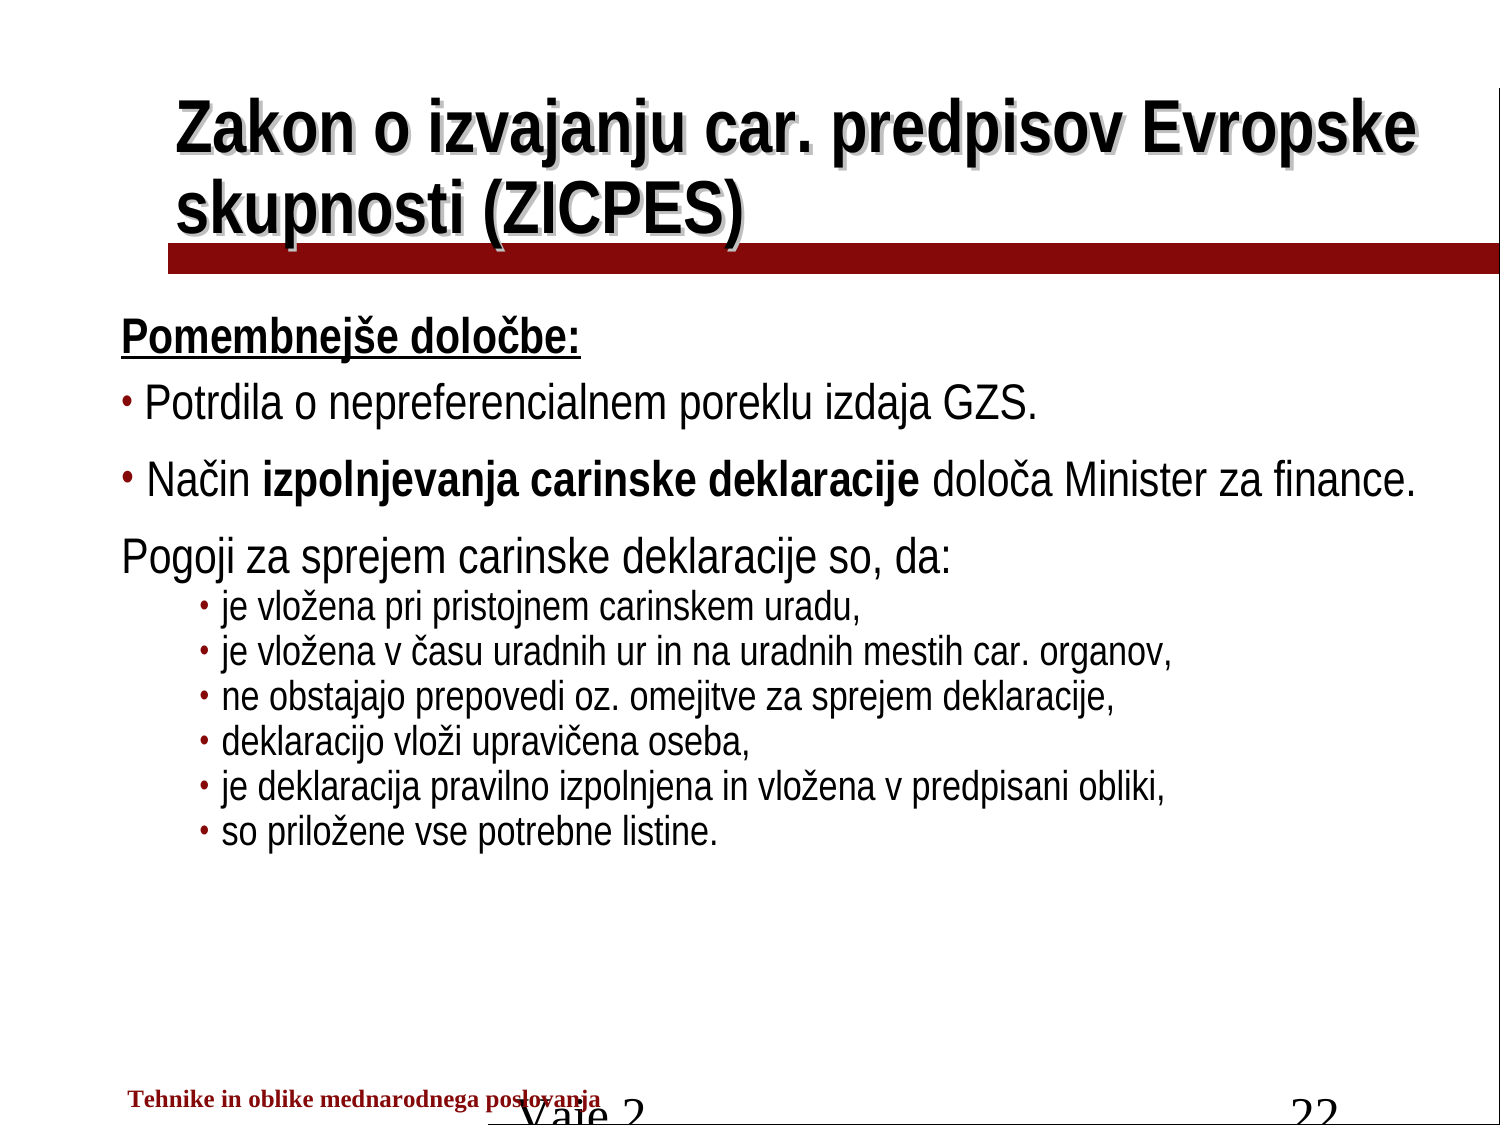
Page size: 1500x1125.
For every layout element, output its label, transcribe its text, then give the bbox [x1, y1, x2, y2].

list Pomembnejše določbe: Potrdila o nepreferencialnem poreklu izdaja GZS. Način izpolnjevanja carinske deklaracije določa Minister za finance. Pogoji za sprejem carinske deklaracije so, da: je vložena pri pristojnem carinskem uradu, je vložena v času uradnih ur in na uradnih mestih car. organov, ne obstajajo prepovedi oz. omejitve za sprejem deklaracije, deklaracijo vloži upravičena oseba, je deklaracija pravilno izpolnjena in vložena v predpisani obliki, so priložene vse potrebne listine. [106, 302, 1495, 978]
title Zakon o izvajanju car. predpisov Evropske skupnosti (ZICPES) [160, 80, 1436, 258]
